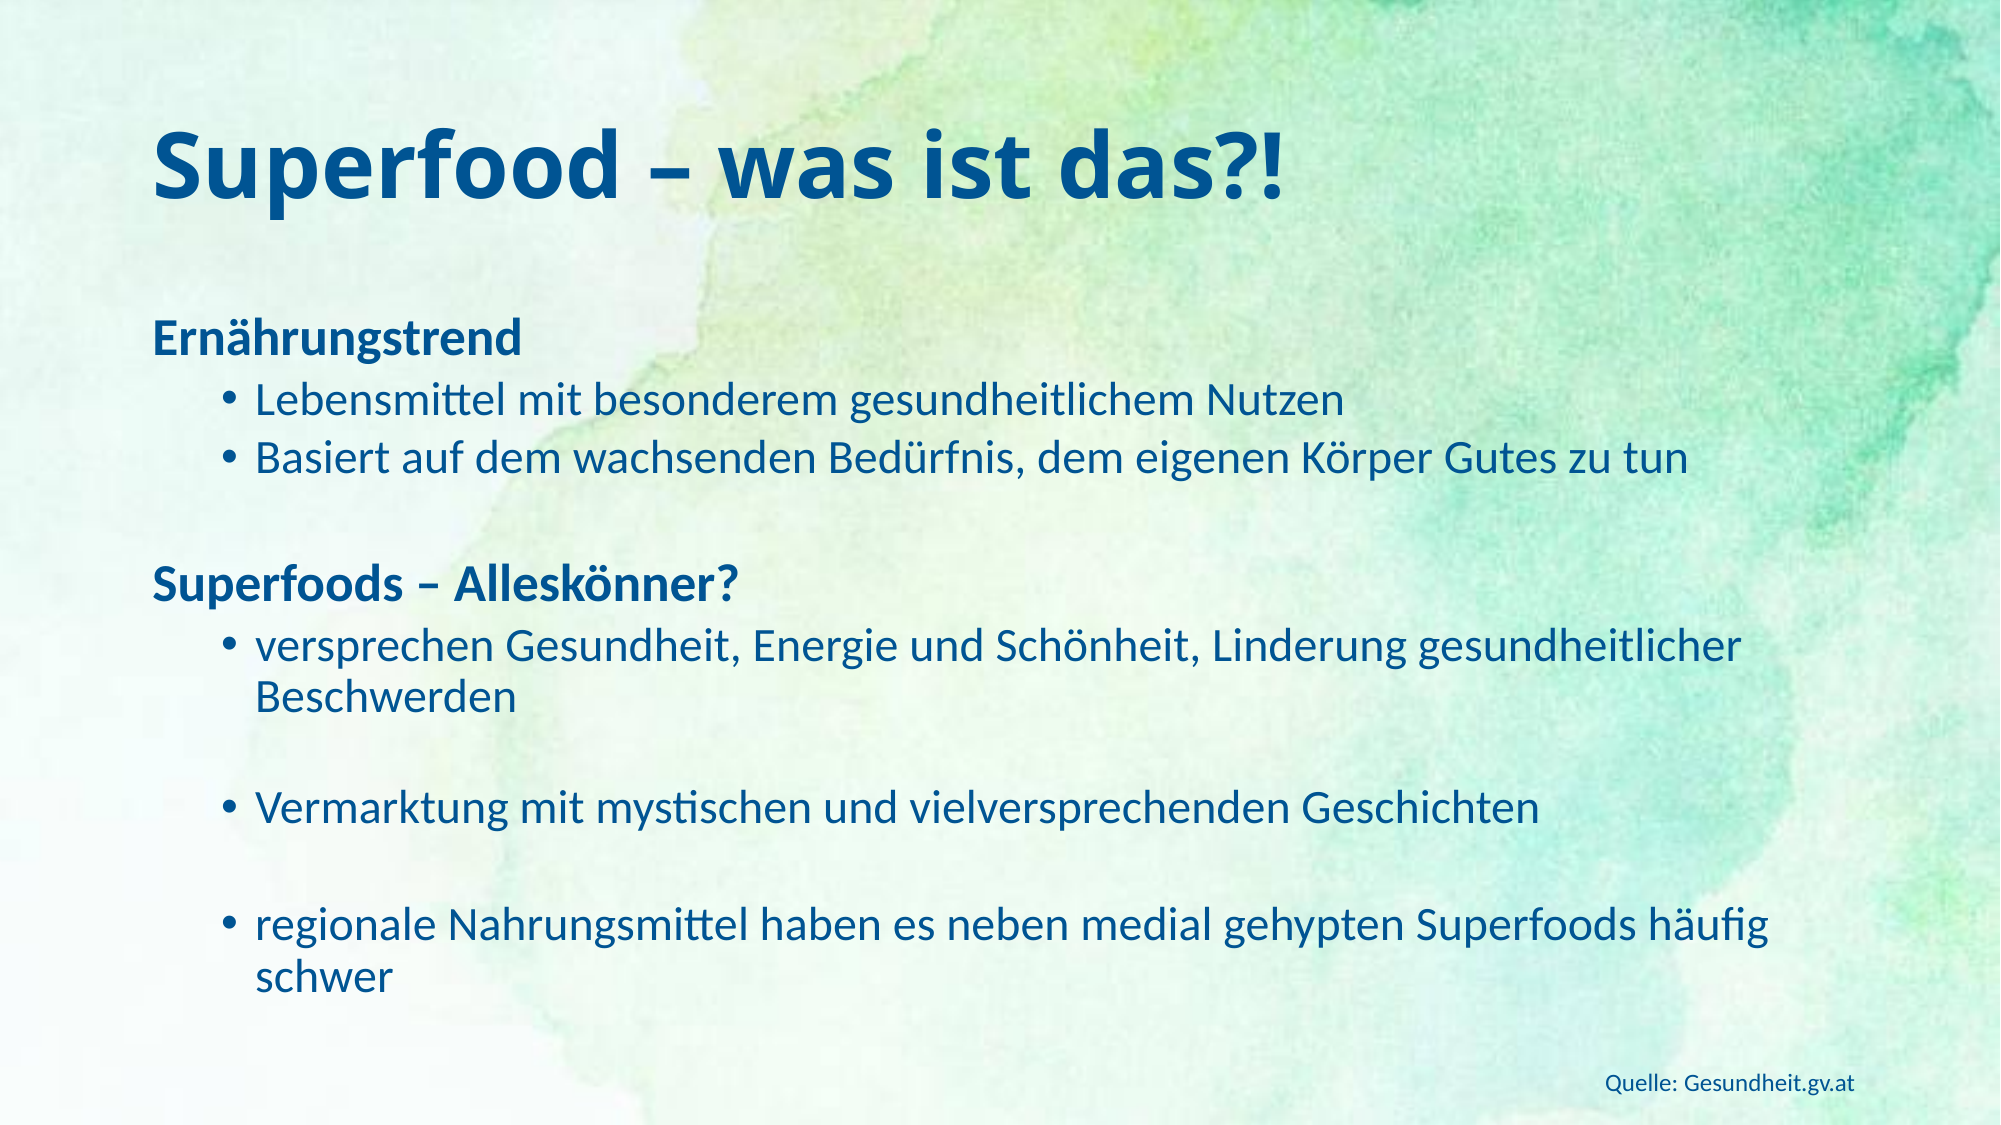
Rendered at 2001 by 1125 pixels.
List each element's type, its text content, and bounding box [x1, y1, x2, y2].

picture [0, 0, 2000, 1125]
title Superfood – was ist das?! [137, 59, 1863, 278]
text_box Quelle: Gesundheit.gv.at [1590, 1058, 2000, 1104]
list Ernährungstrend Lebensmittel mit besonderem gesundheitlichem Nutzen Basiert auf dem wachsenden Bedürfnis, dem eigenen Körper Gutes zu tun Superfoods – Alleskönner? versprechen Gesundheit, Energie und Schönheit, Linderung gesundheitlicher Beschwerden Vermarktung mit mystischen und vielversprechenden Geschichten regionale Nahrungsmittel haben es neben medial gehypten Superfoods häufig schwer [137, 299, 1863, 1014]
